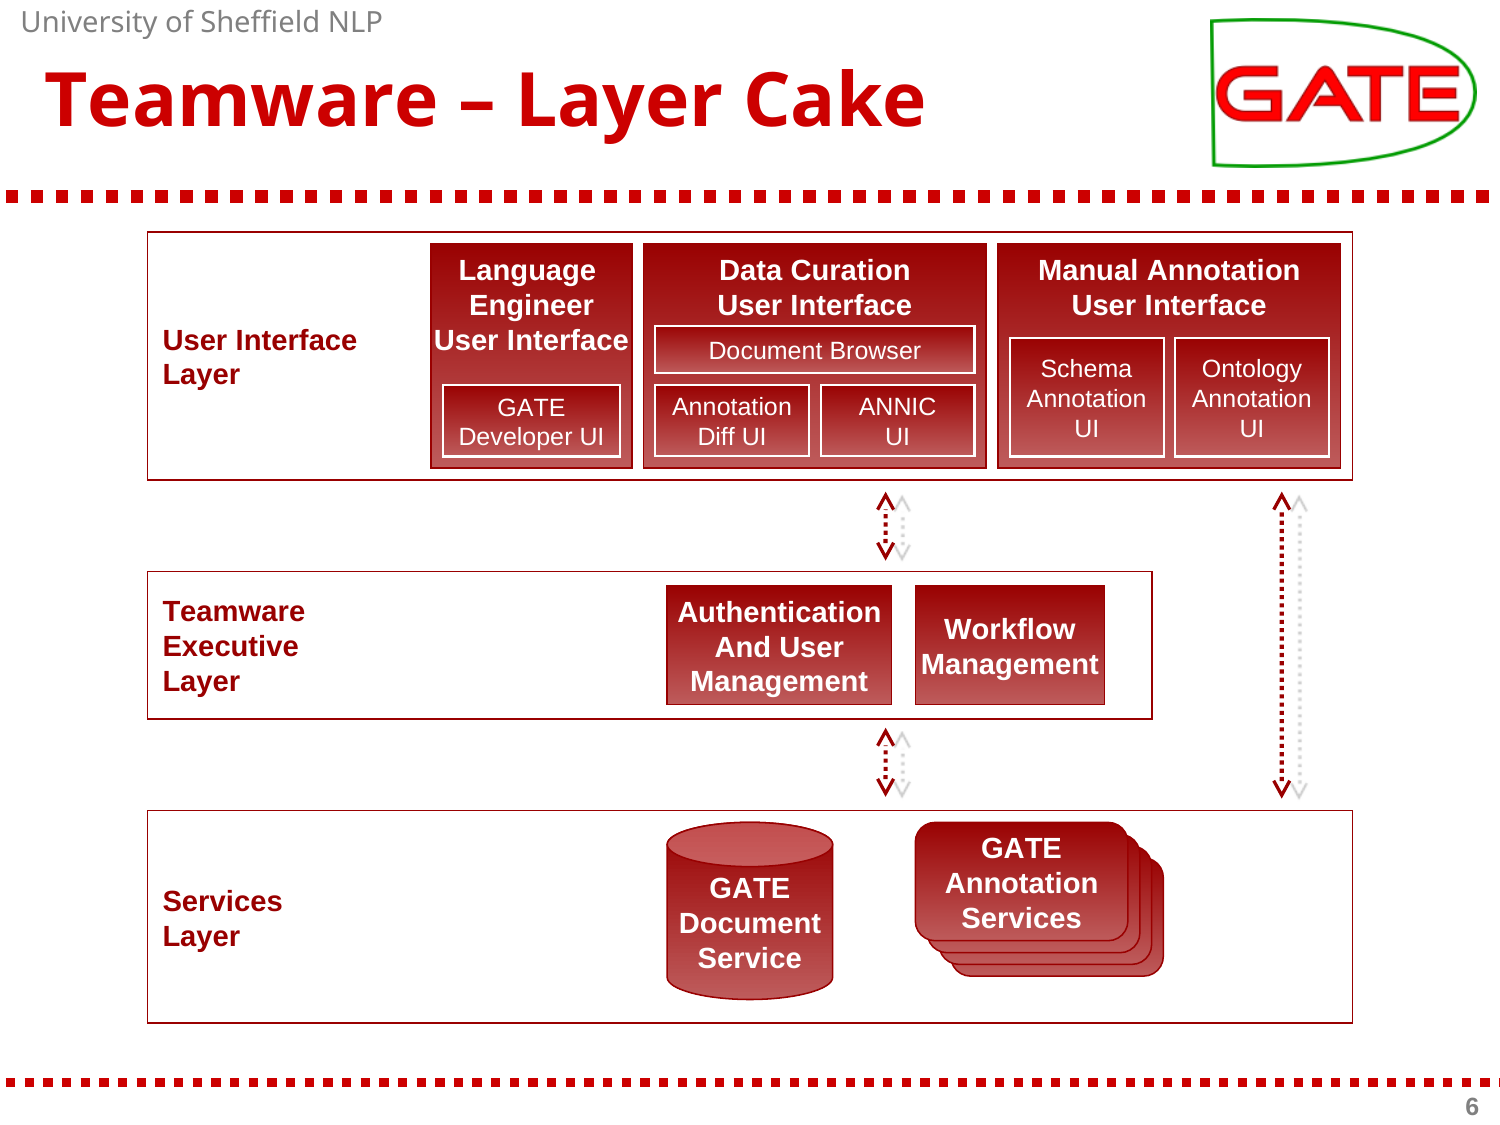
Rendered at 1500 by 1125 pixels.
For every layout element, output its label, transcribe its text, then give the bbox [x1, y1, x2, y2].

text_box [928, 835, 1164, 977]
text_box Services Layer [147, 810, 1353, 1024]
text_box Language Engineer User Interface [431, 243, 632, 468]
text_box User Interface Layer [147, 231, 1353, 480]
text_box GATE Annotation Services [915, 822, 1128, 941]
text_box Document Browser [655, 326, 975, 374]
text_box Schema Annotation UI [1009, 338, 1164, 457]
text_box <number> [1144, 1082, 1495, 1125]
text_box Teamware Executive Layer [147, 571, 1152, 719]
text_box Authentication And User Management [667, 586, 892, 705]
text_box GATE Document Service [667, 848, 833, 1000]
text_box GATE Developer UI [442, 385, 621, 457]
text_box Data Curation User Interface [643, 243, 987, 468]
picture [1210, 18, 1477, 168]
text_box ANNIC UI [820, 385, 975, 457]
text_box Manual Annotation User Interface [998, 243, 1341, 468]
text_box Workflow Management [915, 586, 1105, 705]
text_box Annotation Diff UI [655, 385, 810, 457]
text_box Ontology Annotation UI [1175, 338, 1329, 457]
title Teamware – Layer Cake [29, 42, 1188, 149]
